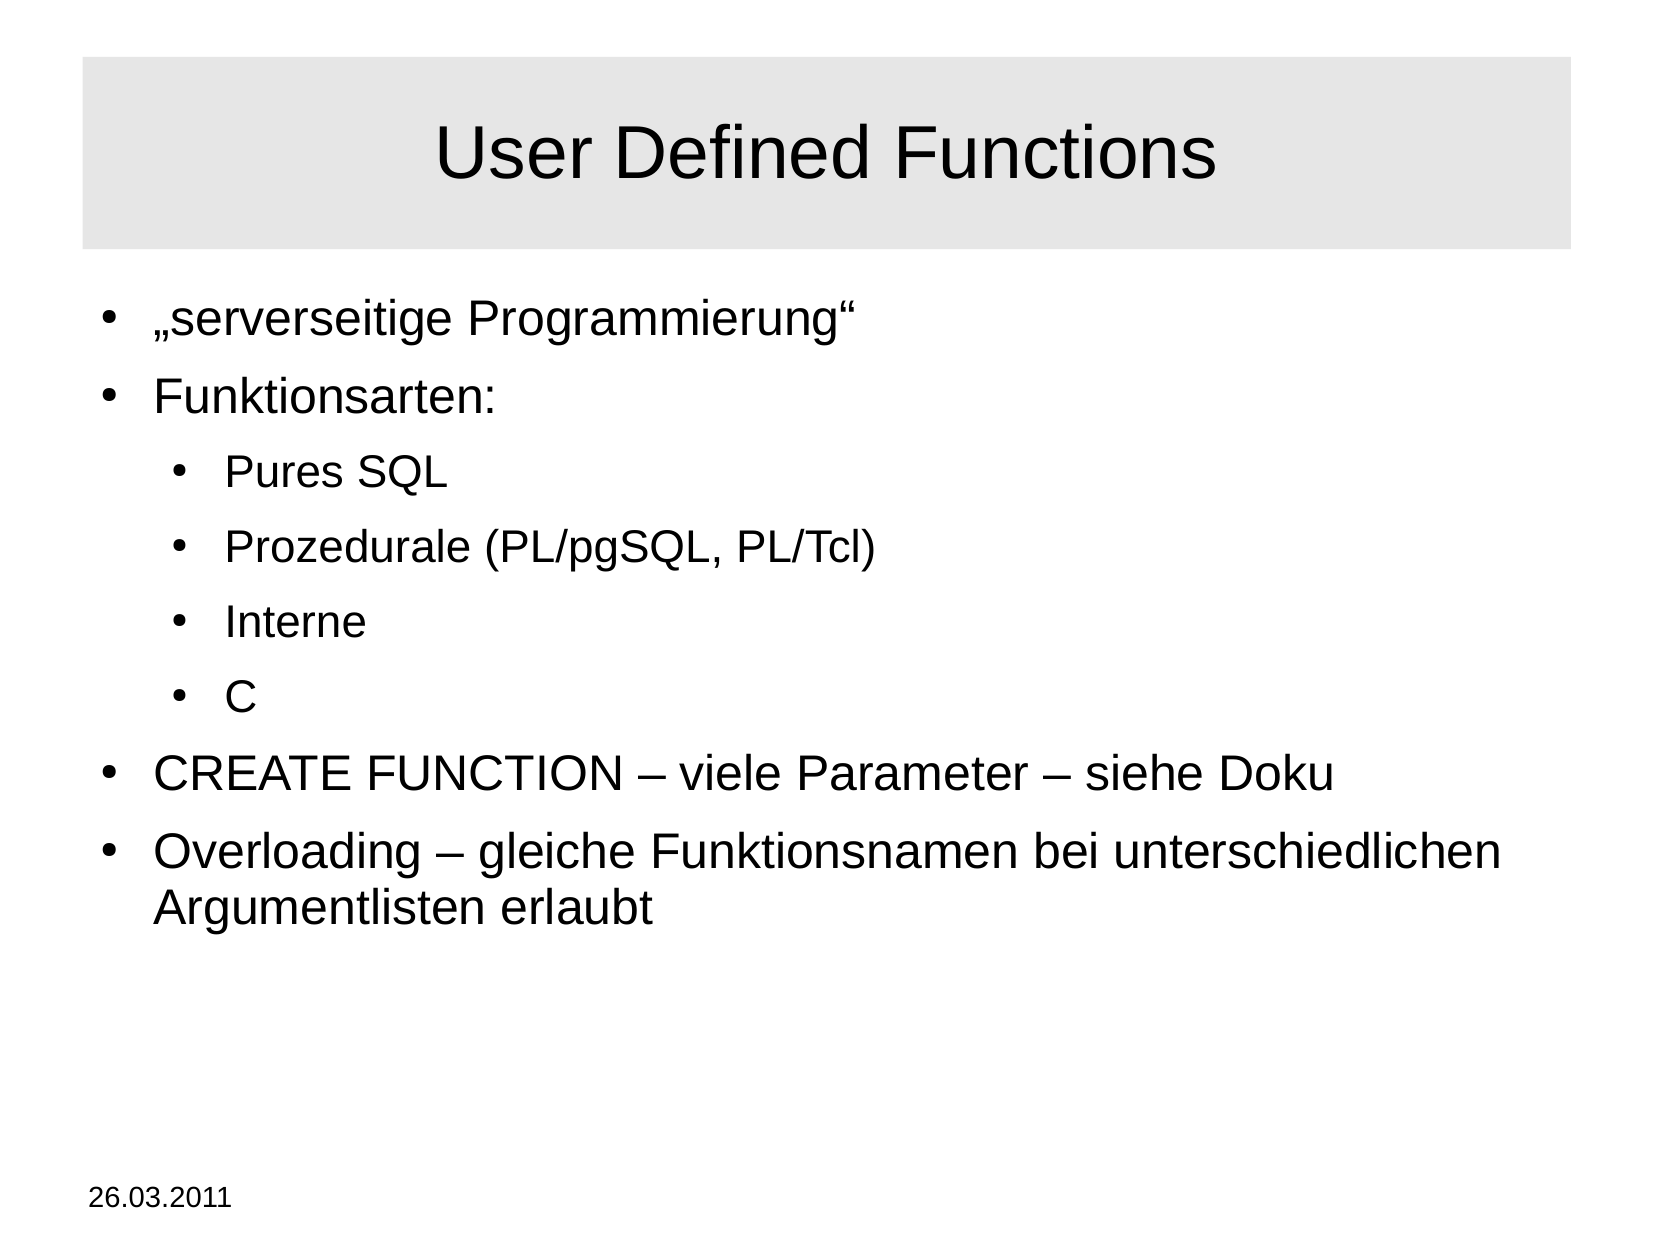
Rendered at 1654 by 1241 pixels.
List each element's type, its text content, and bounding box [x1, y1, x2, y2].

list „serverseitige Programmierung“ Funktionsarten: Pures SQL Prozedurale (PL/pgSQL, PL/Tcl) Interne C CREATE FUNCTION – viele Parameter – siehe Doku Overloading – gleiche Funktionsnamen bei unterschiedlichen Argumentlisten erlaubt [82, 290, 1571, 1094]
title User Defined Functions [82, 56, 1571, 250]
